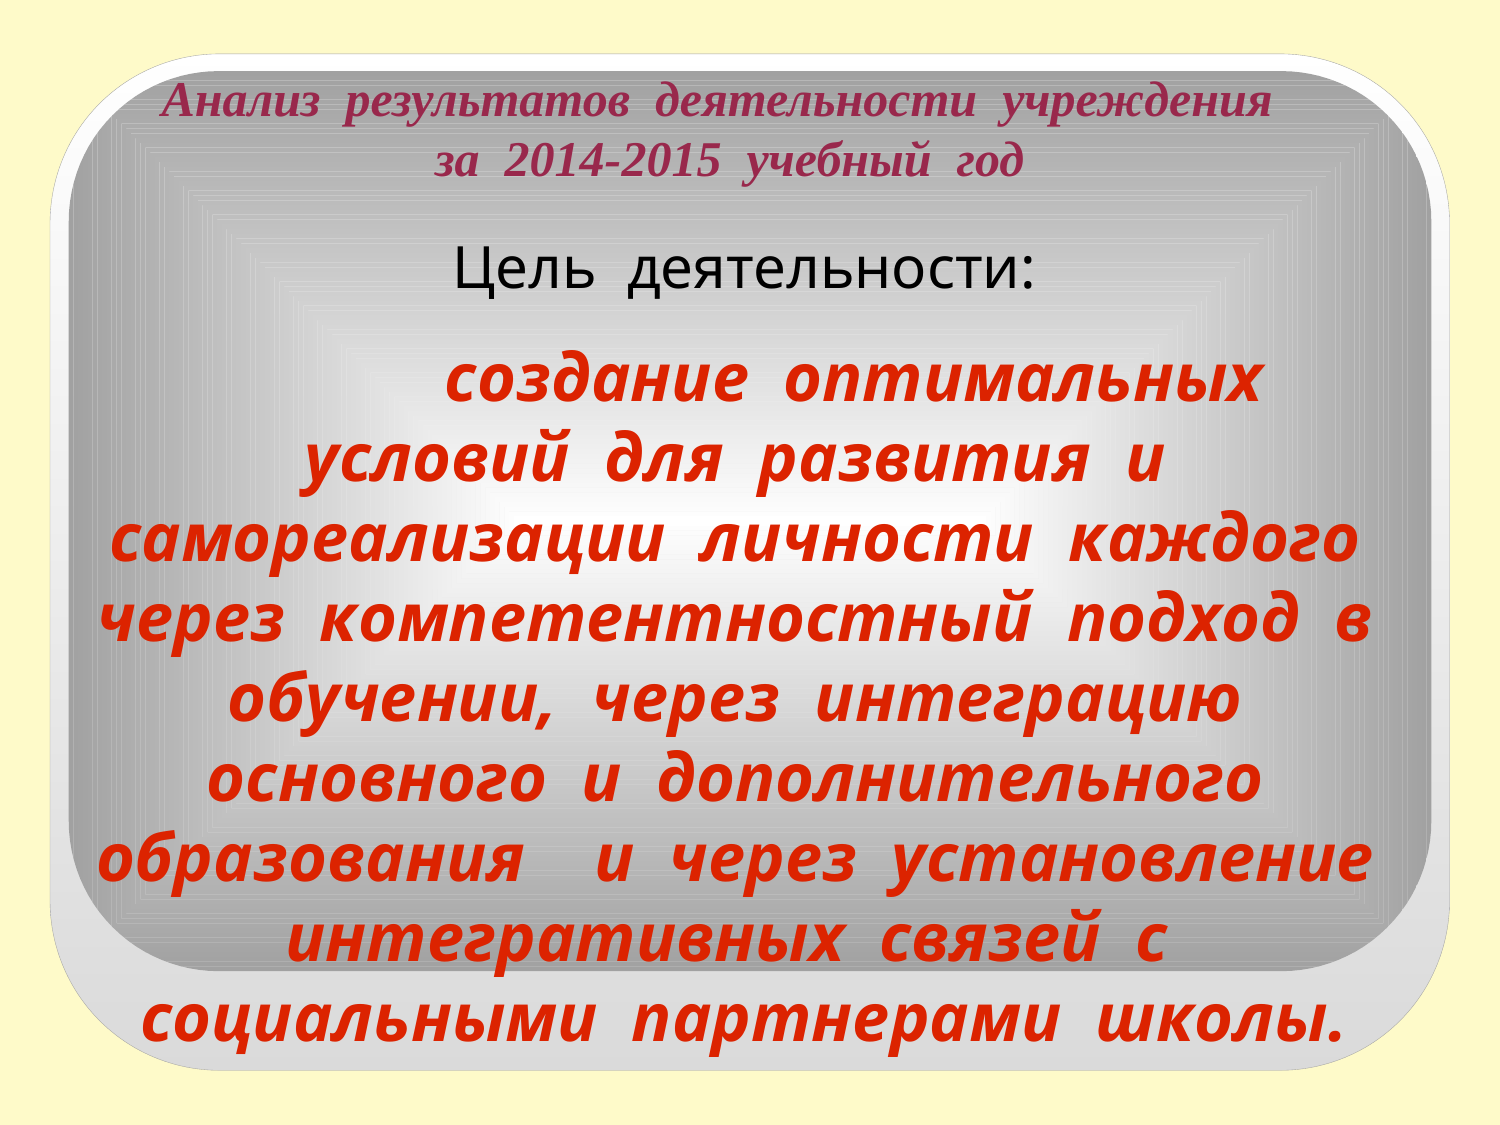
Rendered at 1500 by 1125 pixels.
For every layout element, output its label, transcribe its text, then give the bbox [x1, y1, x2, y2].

title Анализ результатов деятельности учреждения за 2014-2015 учебный год [117, 58, 1343, 202]
text_box Цель деятельности: создание оптимальных условий для развития и самореализации личности каждого через компетентностный подход в обучении, через интеграцию основного и дополнительного образования и через установление интегративных связей с социальными партнерами школы. [70, 222, 1419, 1074]
